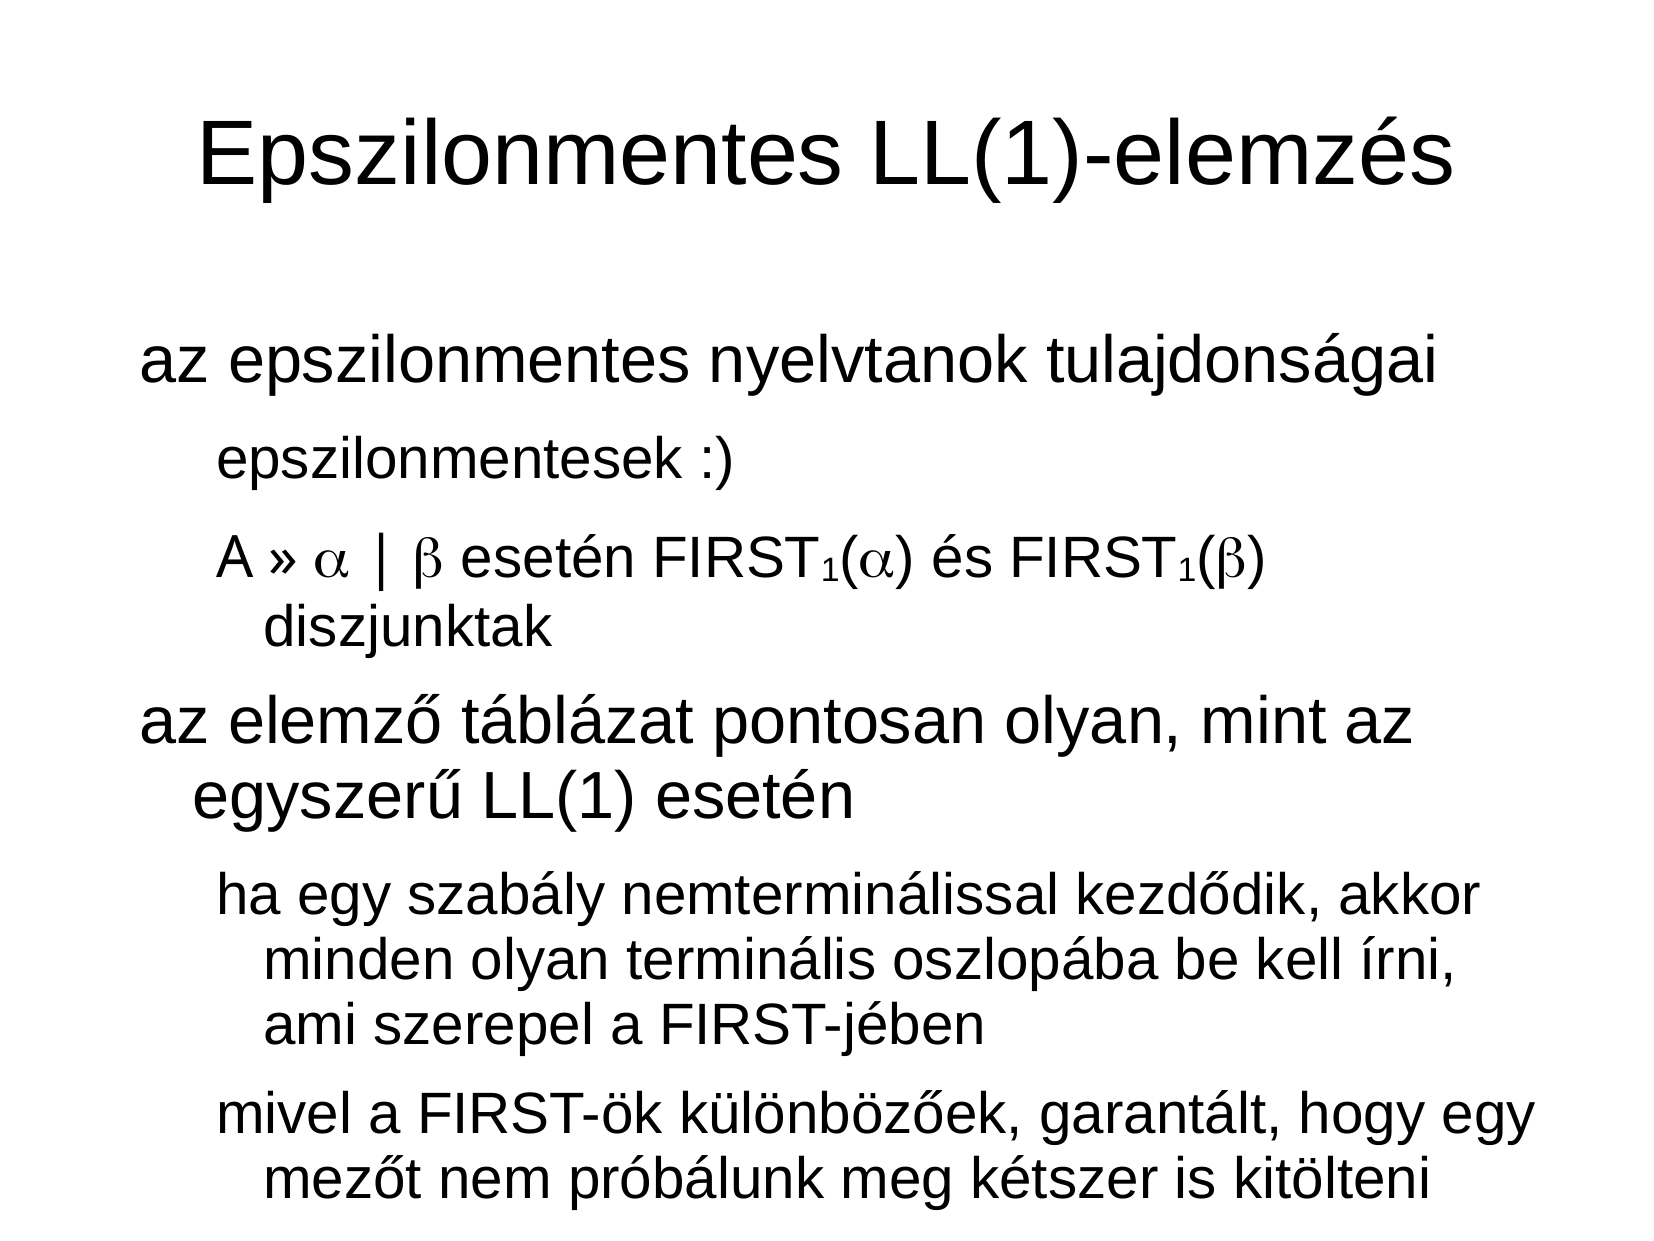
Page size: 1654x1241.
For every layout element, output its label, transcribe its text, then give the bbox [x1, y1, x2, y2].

list az epszilonmentes nyelvtanok tulajdonságai epszilonmentesek :) A » a | b esetén FIRST1(a) és FIRST1(b) diszjunktak az elemző táblázat pontosan olyan, mint az egyszerű LL(1) esetén ha egy szabály nemterminálissal kezdődik, akkor minden olyan terminális oszlopába be kell írni, ami szerepel a FIRST-jében mivel a FIRST-ök különbözőek, garantált, hogy egy mezőt nem próbálunk meg kétszer is kitölteni [121, 322, 1561, 1238]
title Epszilonmentes LL(1)-elemzés [82, 49, 1571, 257]
